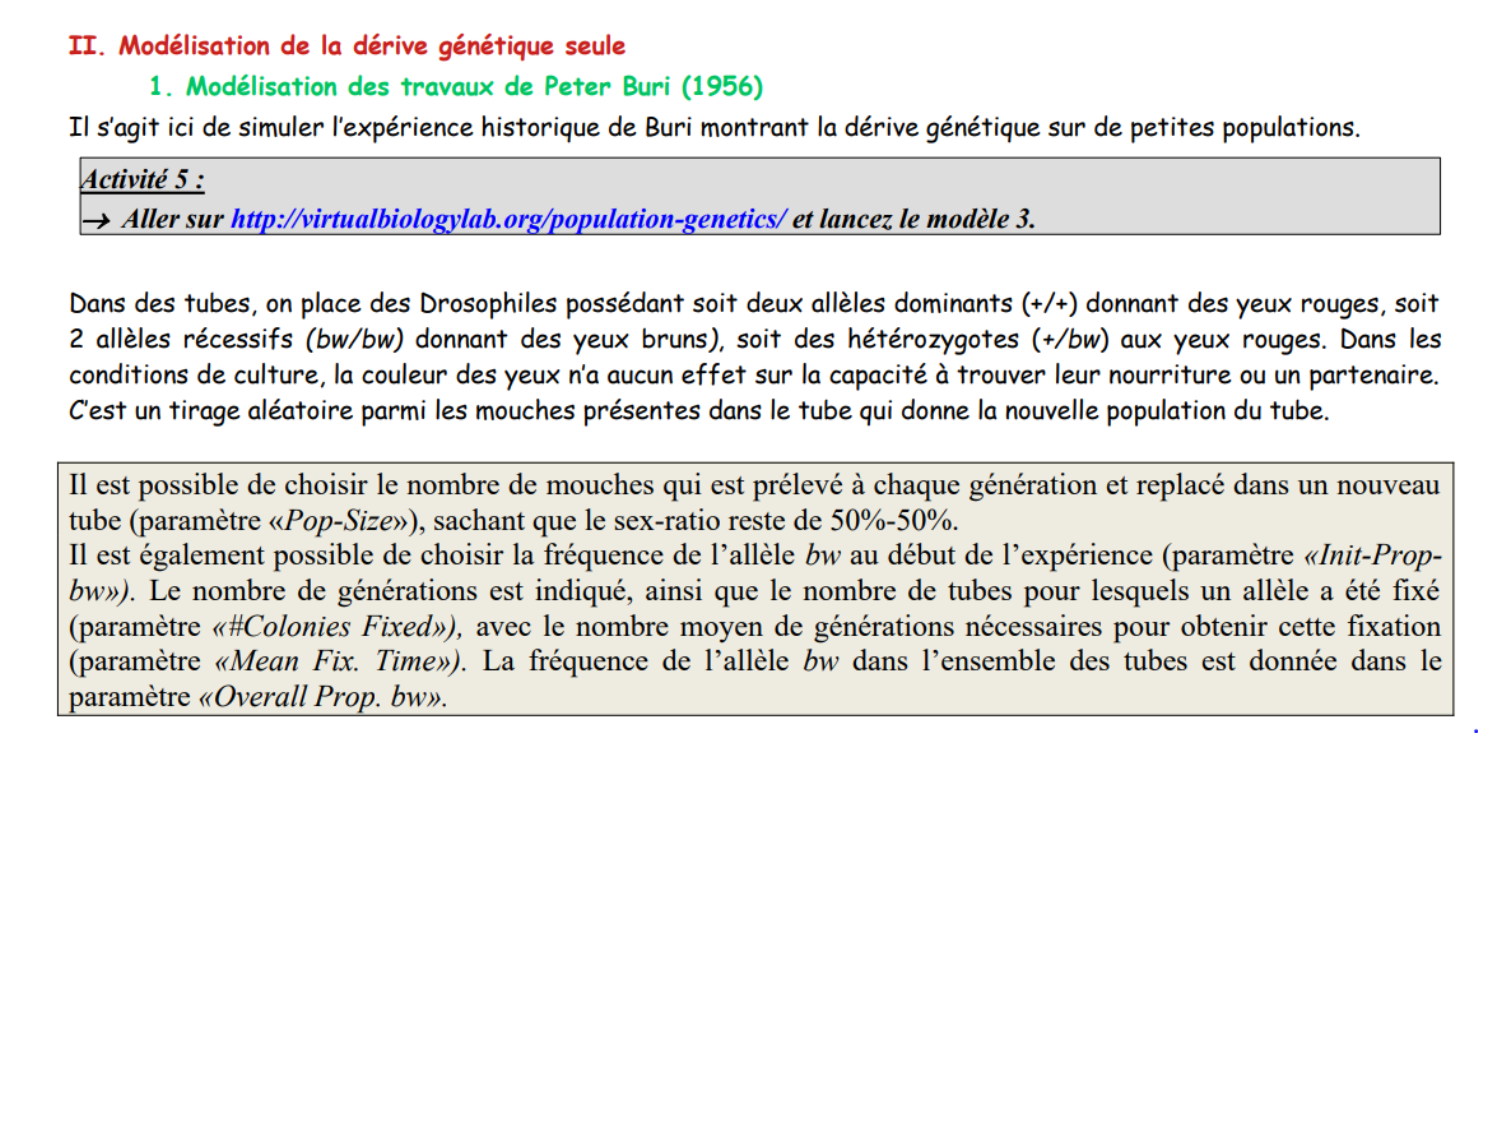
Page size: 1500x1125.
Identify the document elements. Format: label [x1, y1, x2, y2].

picture [23, 16, 1478, 733]
